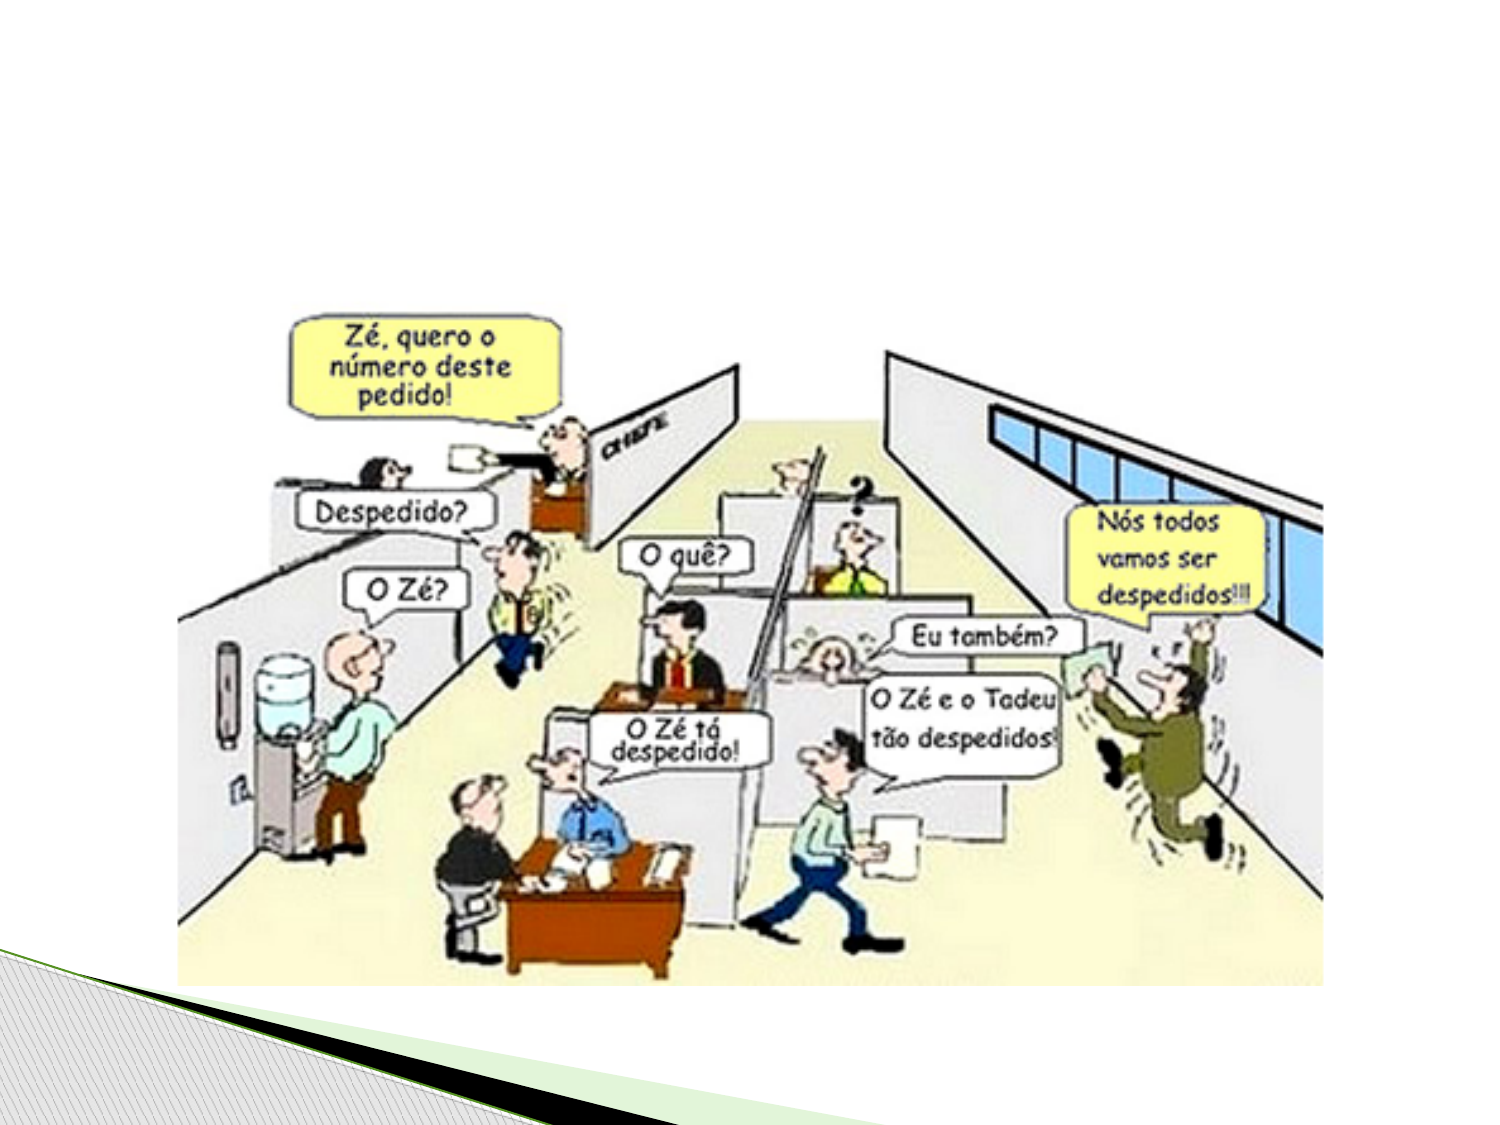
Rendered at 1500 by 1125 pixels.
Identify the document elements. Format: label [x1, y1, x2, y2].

picture [171, 242, 1329, 986]
